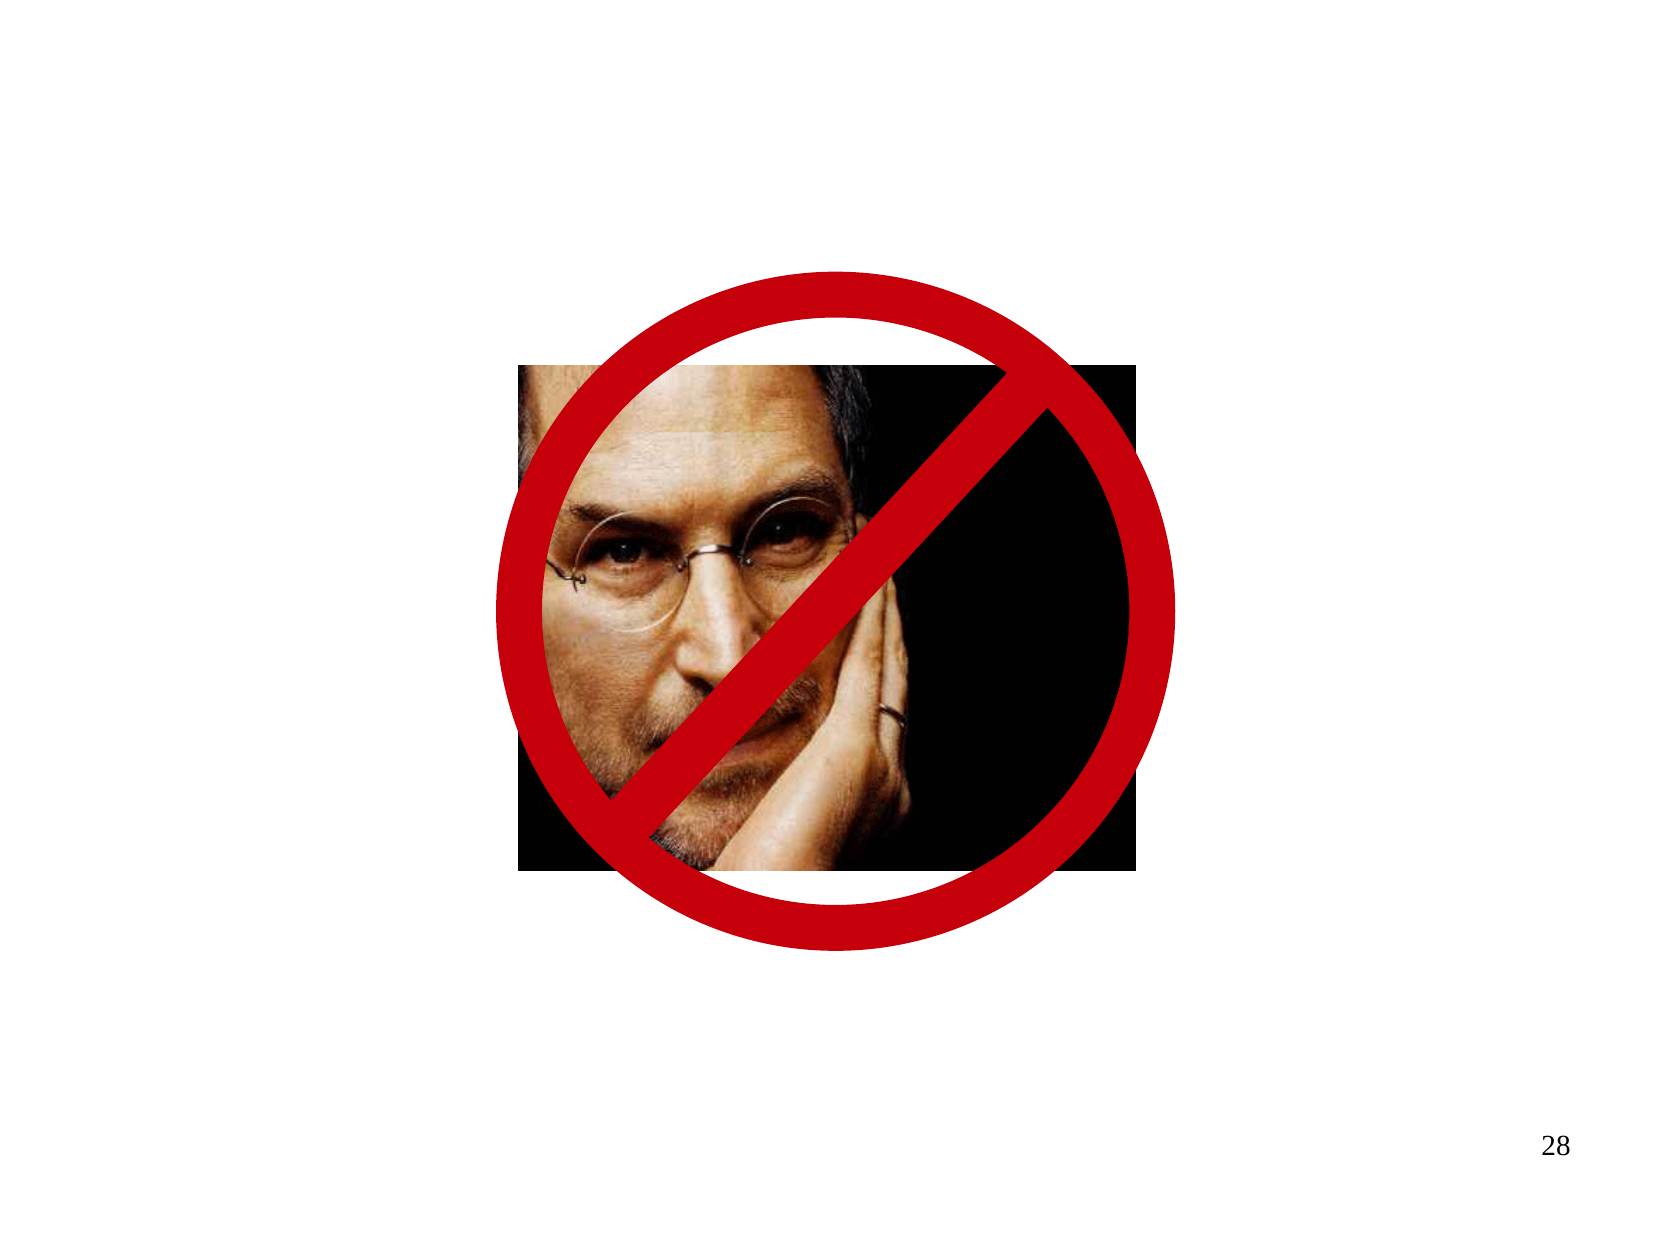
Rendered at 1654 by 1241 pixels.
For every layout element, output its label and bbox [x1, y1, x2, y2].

picture [650, 409, 1129, 871]
text_box [496, 271, 1176, 951]
picture [542, 365, 1006, 799]
picture [518, 734, 615, 871]
picture [1056, 772, 1136, 871]
picture [518, 365, 600, 488]
picture [1071, 365, 1136, 450]
